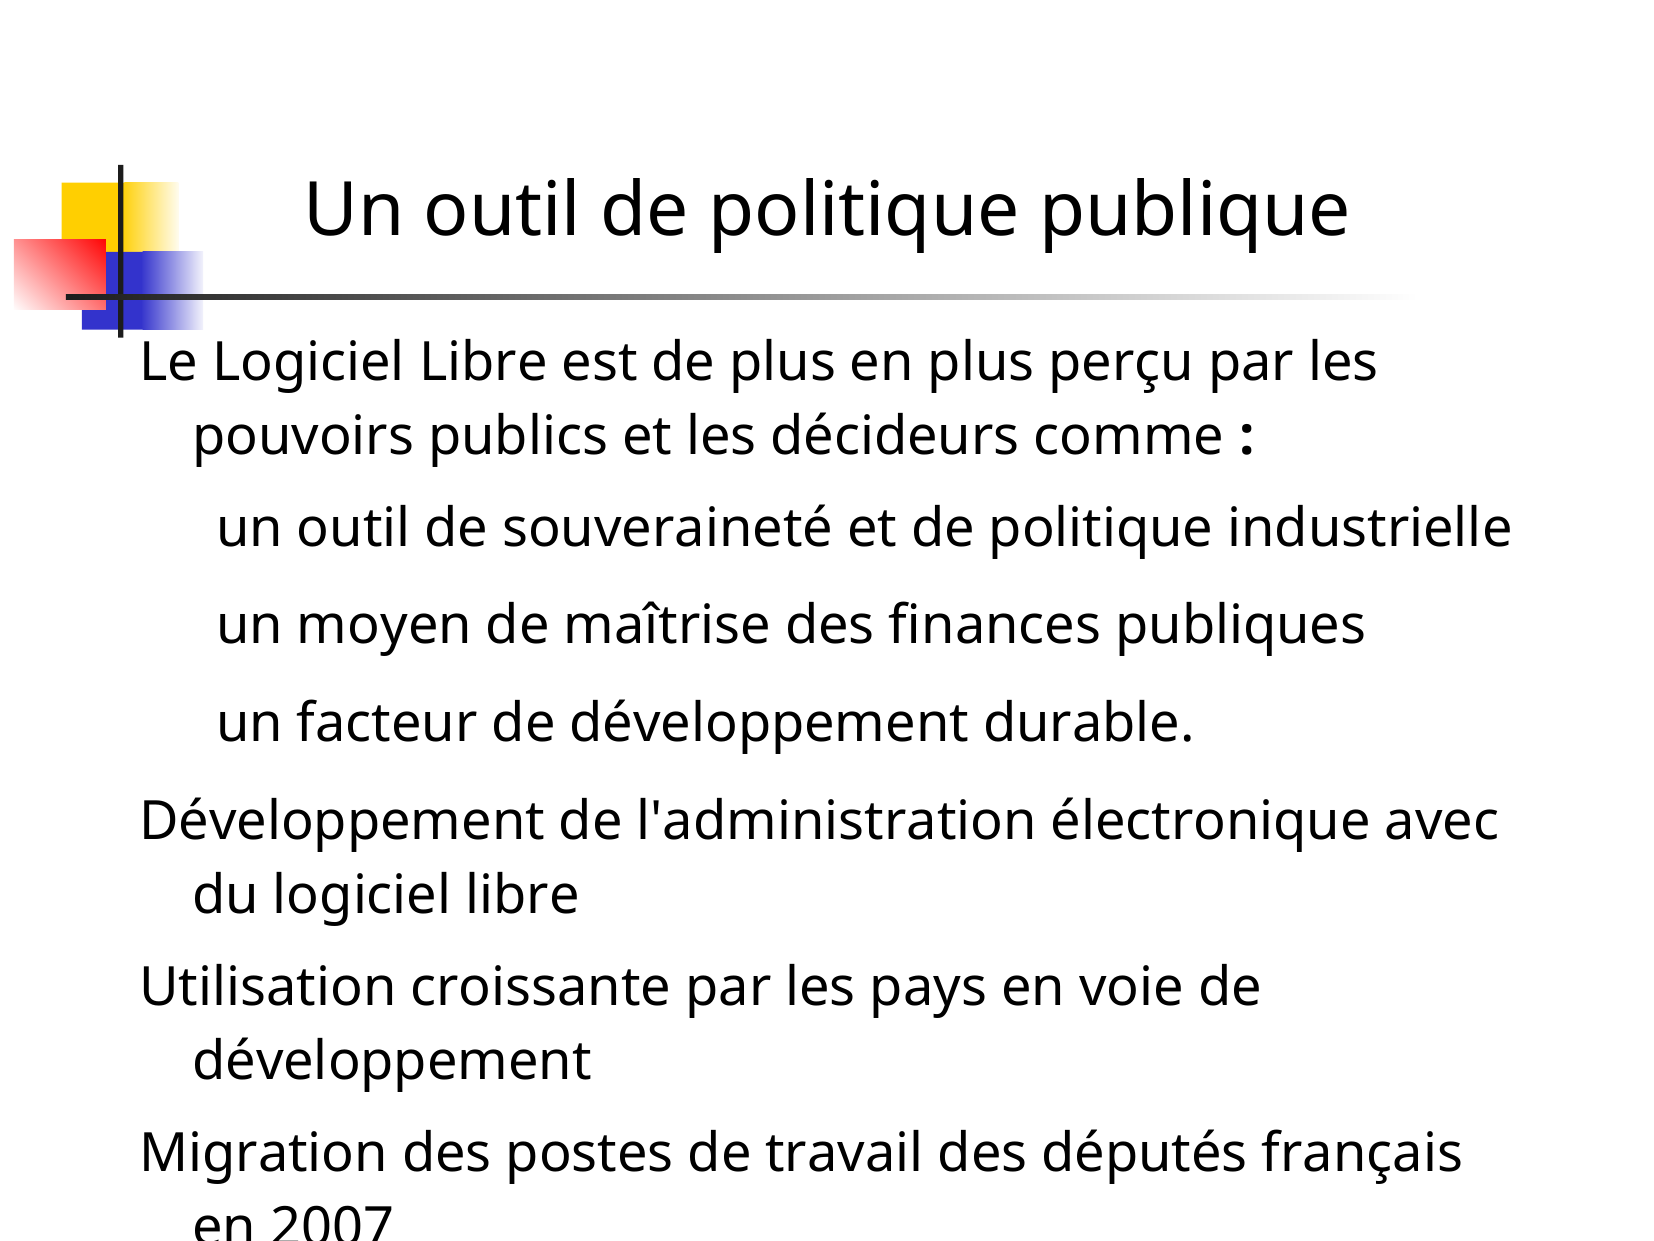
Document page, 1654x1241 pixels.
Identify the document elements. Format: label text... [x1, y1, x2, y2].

title Un outil de politique publique [121, 102, 1534, 311]
list Le Logiciel Libre est de plus en plus perçu par les pouvoirs publics et les décideurs comme : un outil de souveraineté et de politique industrielle un moyen de maîtrise des finances publiques un facteur de développement durable. Développement de l'administration électronique avec du logiciel libre Utilisation croissante par les pays en voie de développement Migration des postes de travail des députés français en 2007 [121, 322, 1534, 1241]
